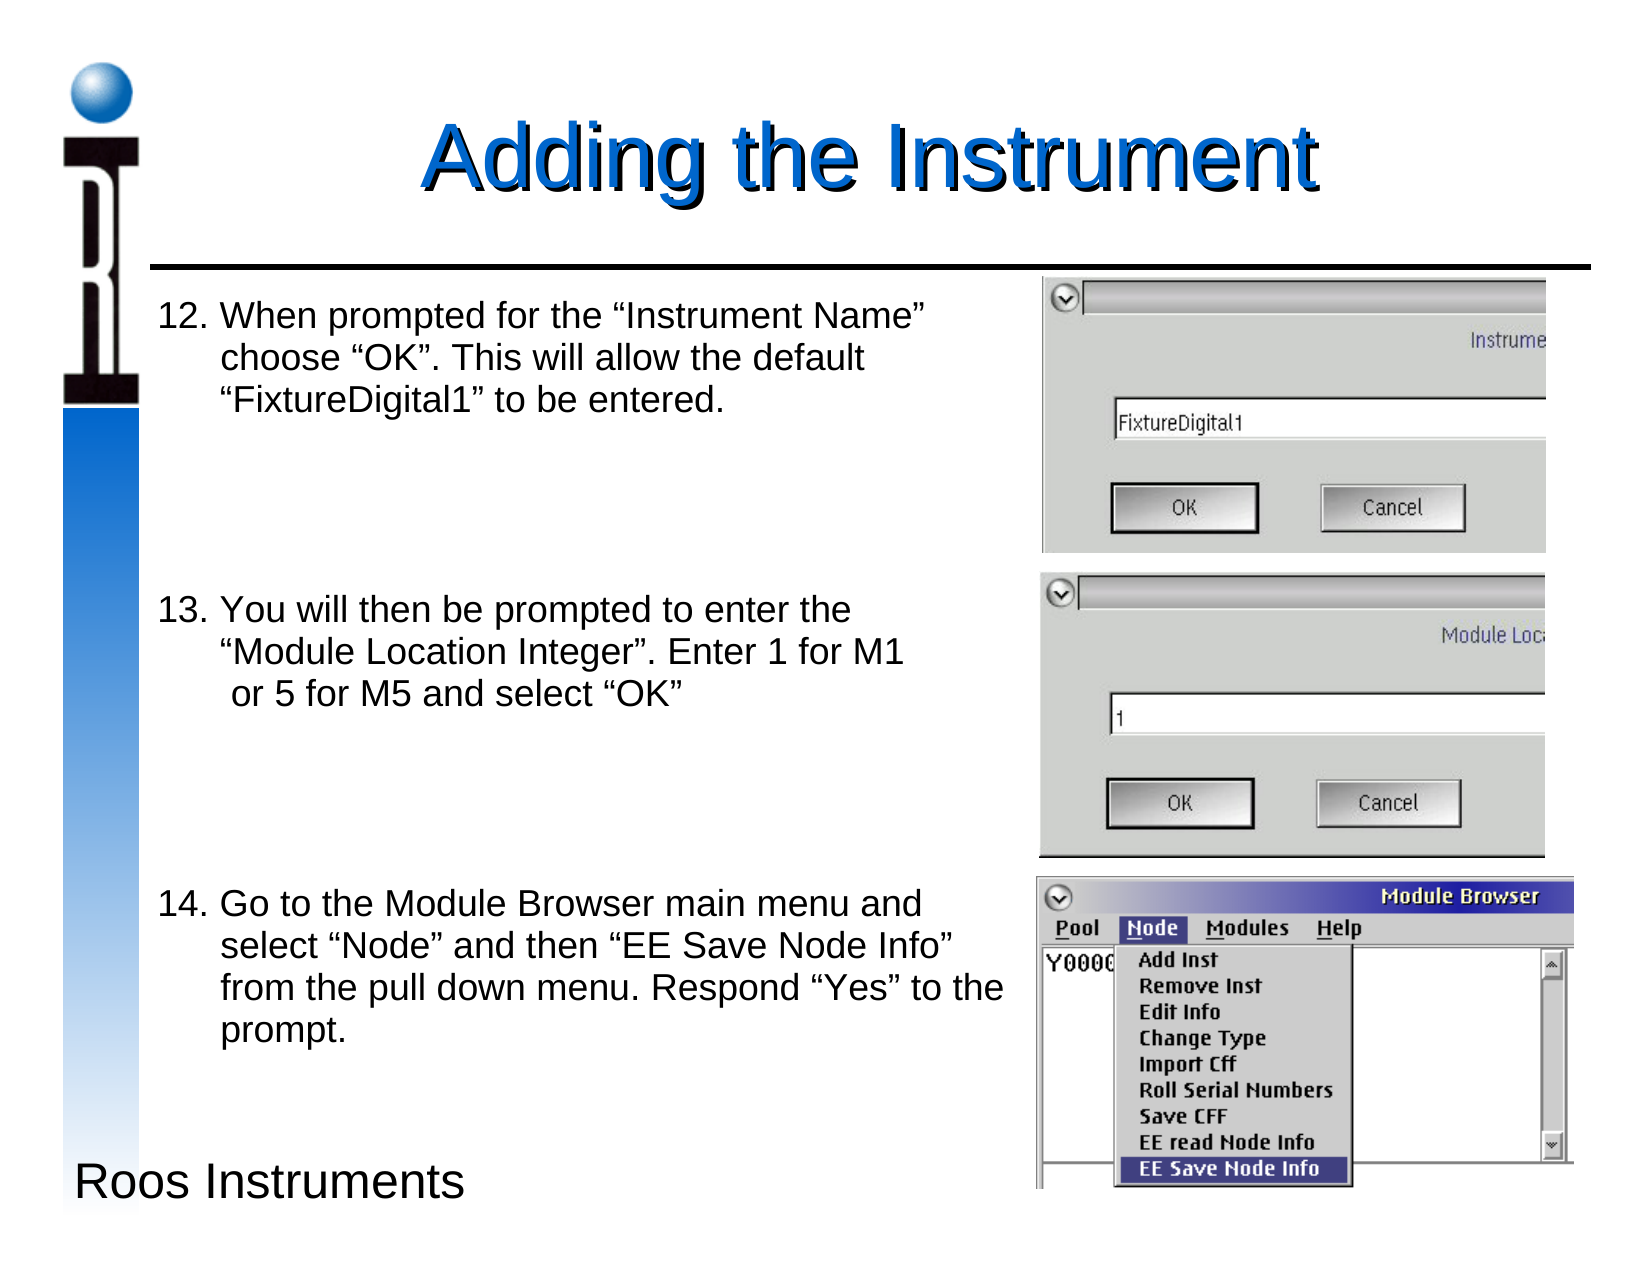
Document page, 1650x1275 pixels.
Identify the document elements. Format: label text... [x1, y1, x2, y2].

picture [1039, 571, 1545, 858]
title Adding the Instrument [147, 66, 1591, 245]
picture [1042, 276, 1546, 553]
text_box 12. When prompted for the “Instrument Name” choose “OK”. This will allow the default “FixtureDigital1” to be entered. 13. You will then be prompted to enter the “Module Location Integer”. Enter 1 for M1 or 5 for M5 and select “OK” 14. Go to the Module Browser main menu and select “Node” and then “EE Save Node Info” from the pull down menu. Respond “Yes” to the prompt. [142, 287, 1019, 1231]
picture [59, 59, 144, 411]
picture [1036, 876, 1574, 1189]
